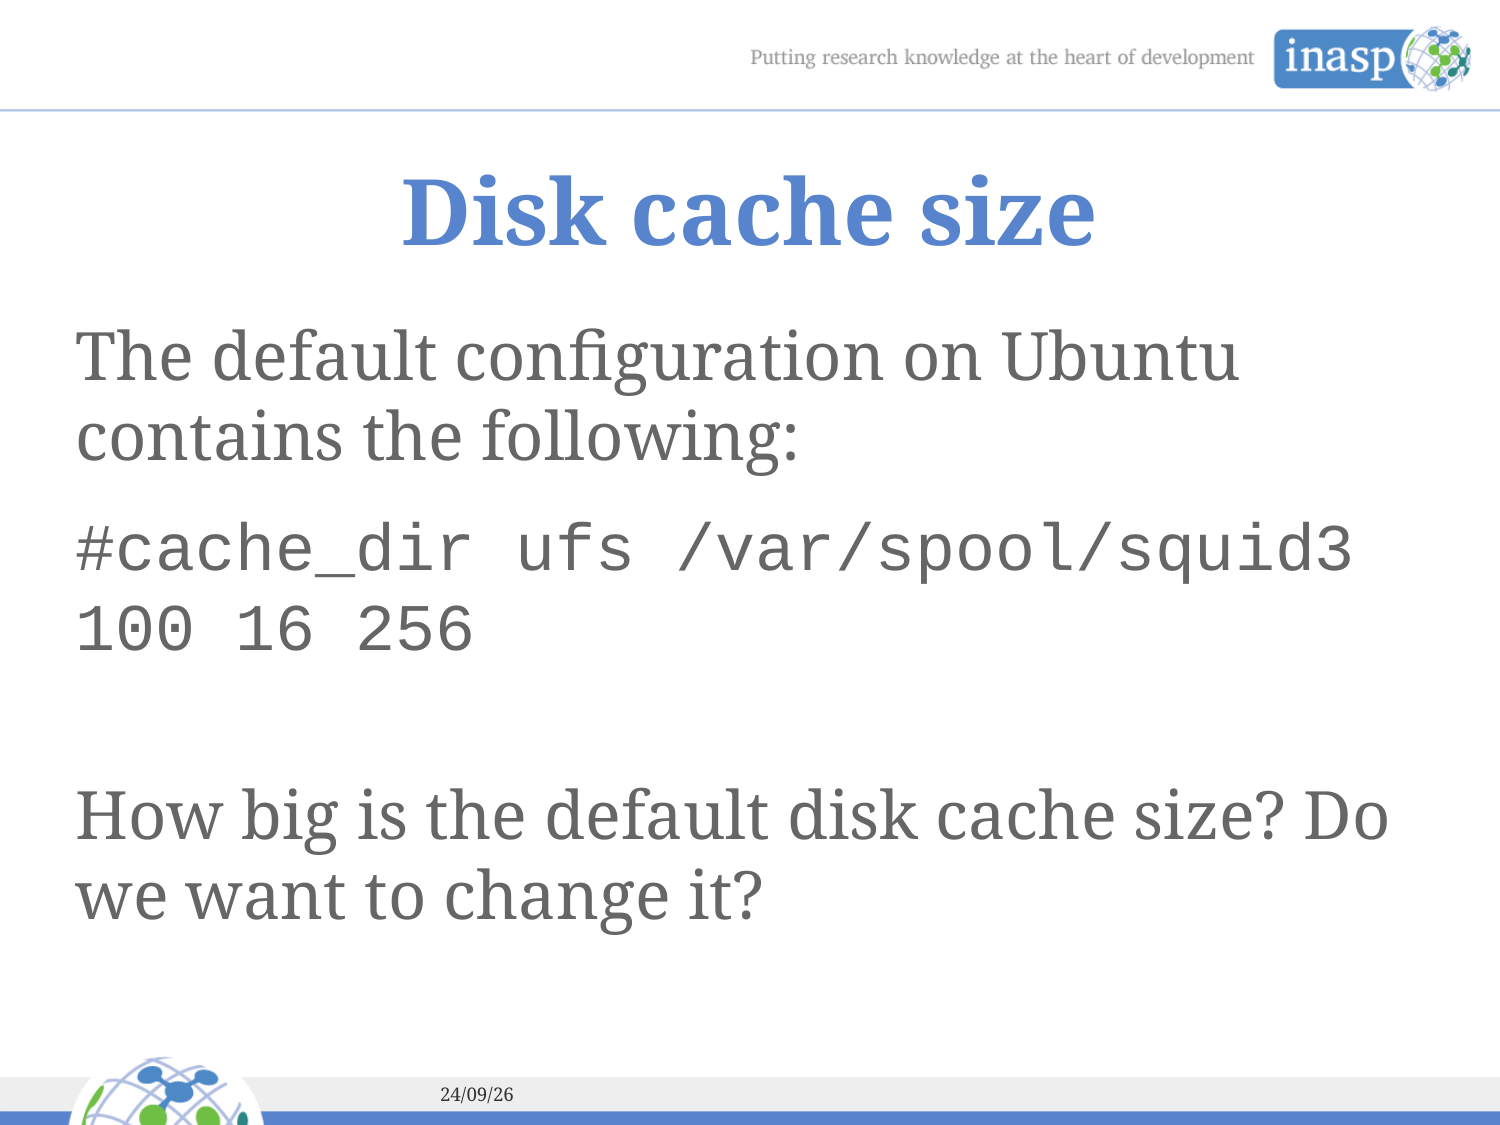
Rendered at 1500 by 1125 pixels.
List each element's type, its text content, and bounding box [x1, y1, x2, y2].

picture [0, 0, 1500, 1125]
title Disk cache size [75, 129, 1426, 313]
list The default configuration on Ubuntu contains the following: #cache_dir ufs /var/spool/squid3 100 16 256 How big is the default disk cache size? Do we want to change it? [75, 313, 1426, 967]
